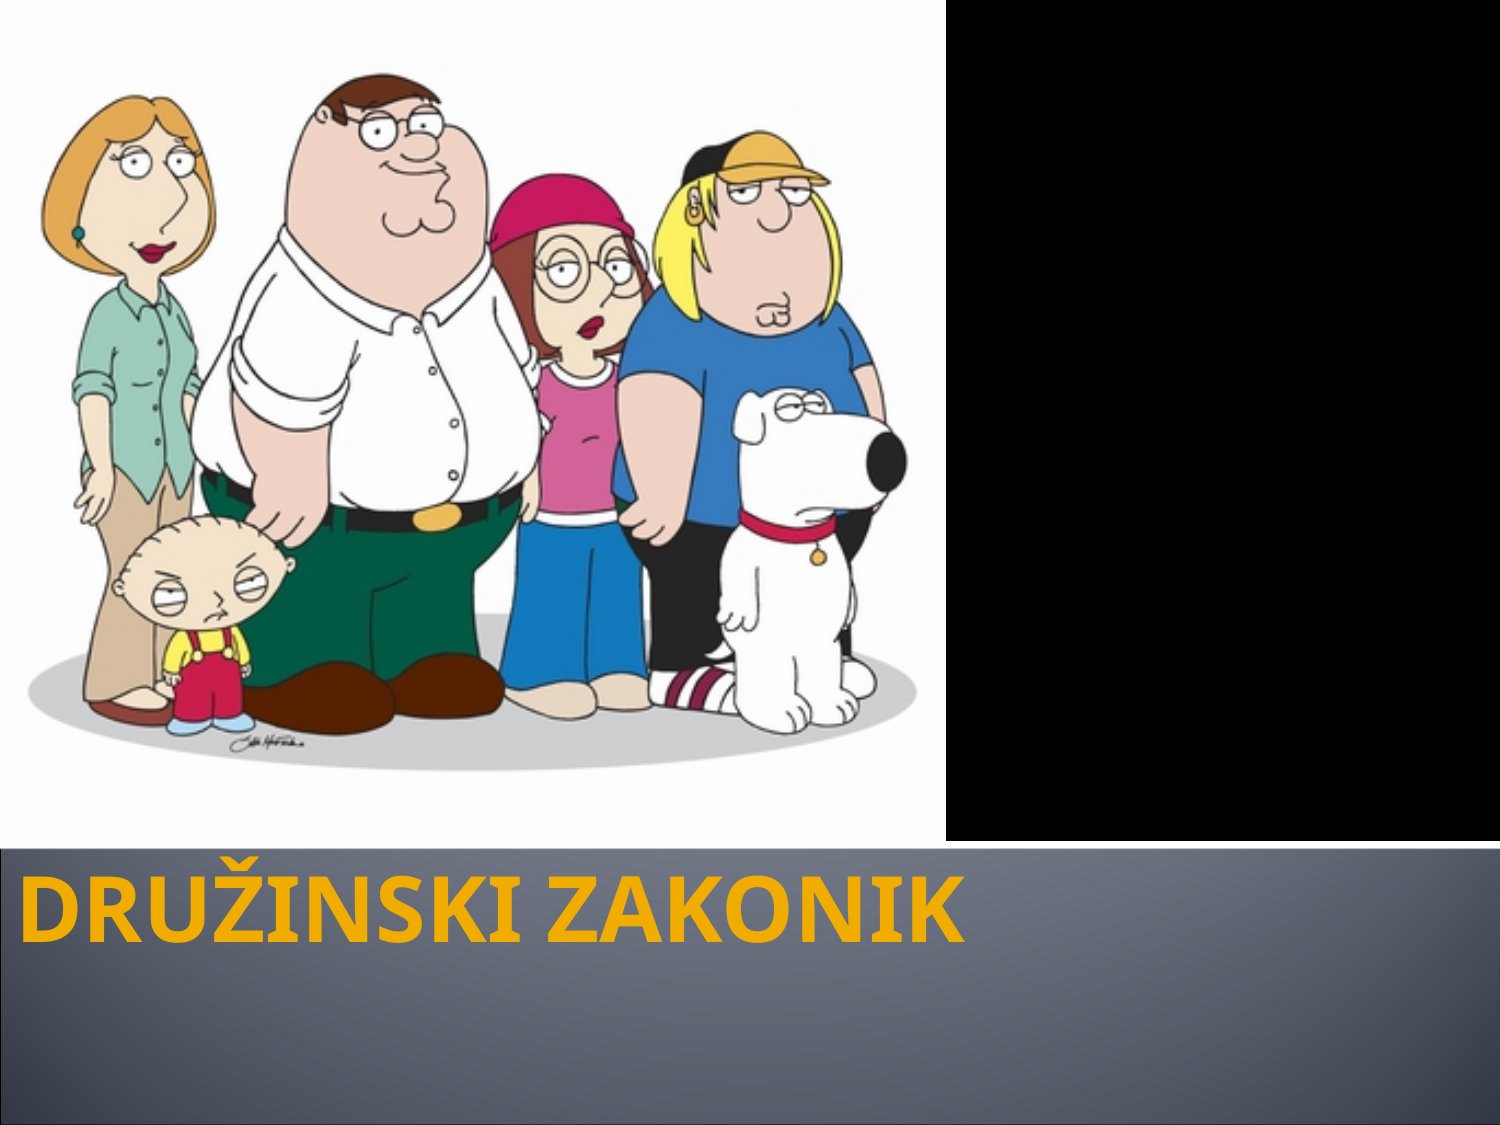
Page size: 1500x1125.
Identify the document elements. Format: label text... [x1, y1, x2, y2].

picture [0, 0, 946, 847]
title DRUŽINSKI ZAKONIK [0, 850, 1500, 1125]
